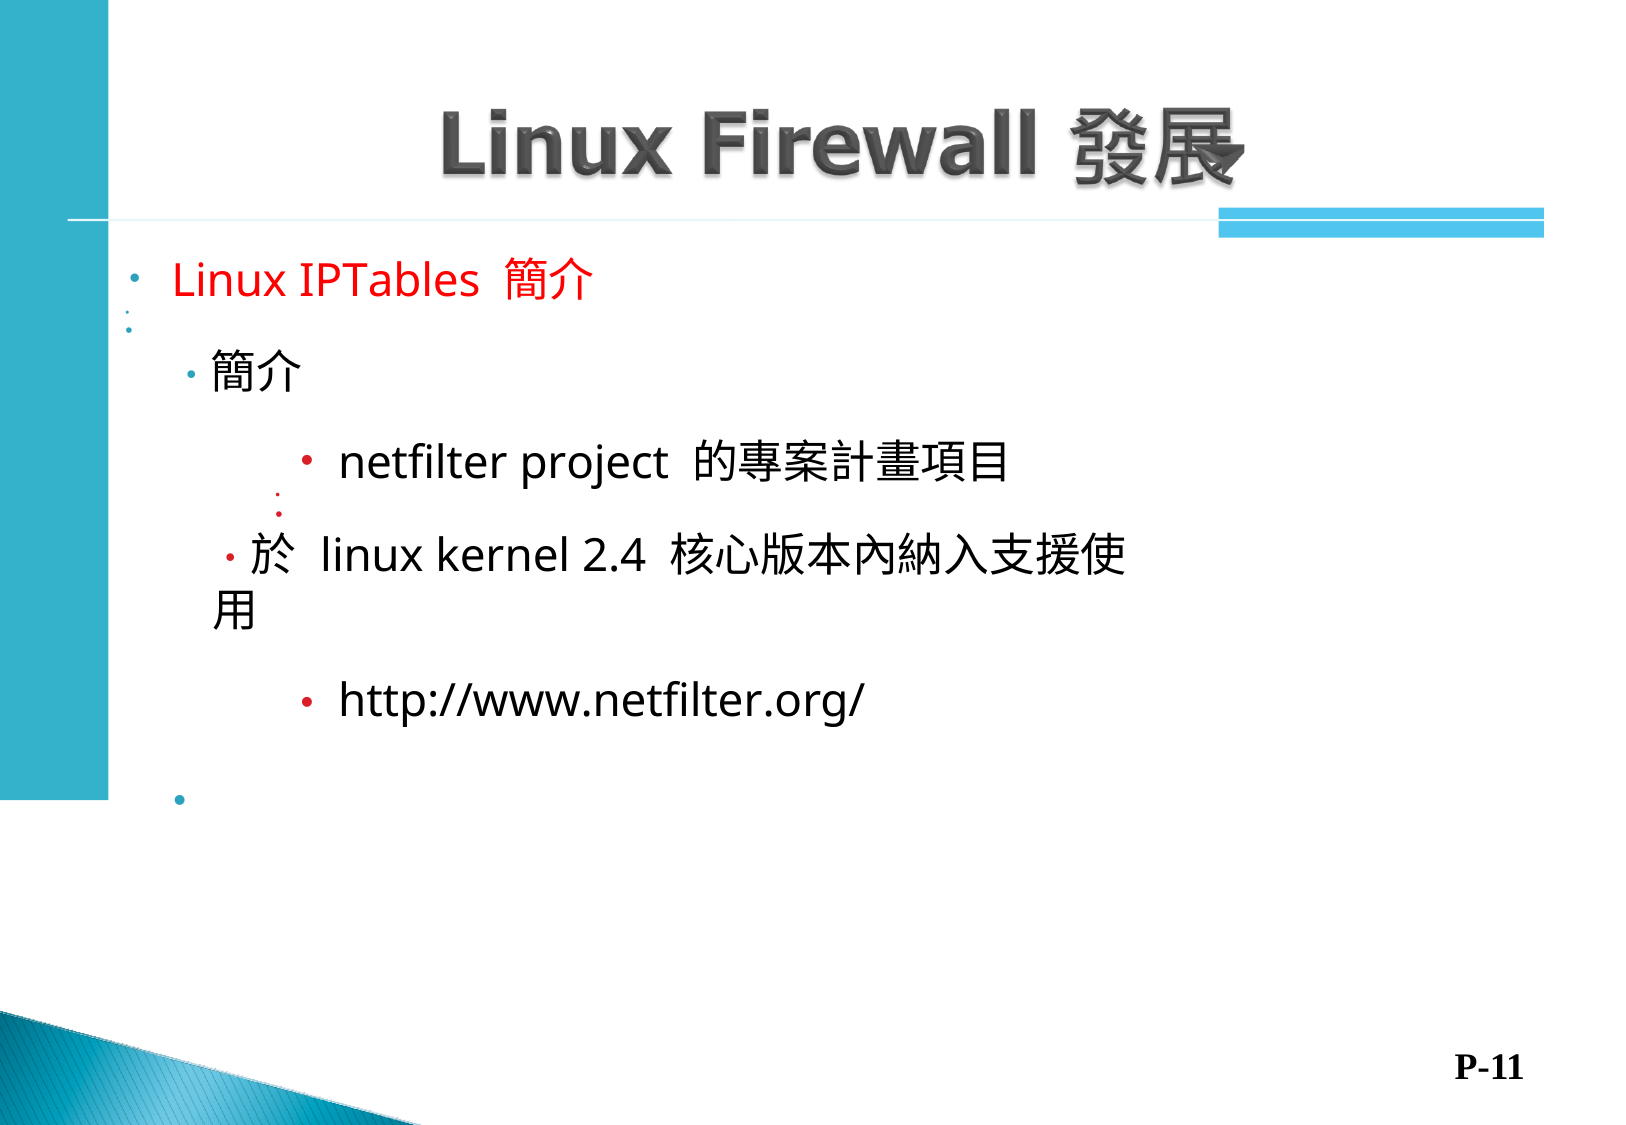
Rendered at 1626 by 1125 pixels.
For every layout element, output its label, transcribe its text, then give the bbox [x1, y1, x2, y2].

text_box Linux IPTables 簡介 • 簡介 netfilter project 的專案計畫項目 • 於 linux kernel 2.4 核心版本內納入支援使用 http://www.netfilter.org/ • [125, 250, 1142, 752]
text_box P-10 [1452, 1042, 1532, 1090]
text_box [427, 81, 1244, 203]
